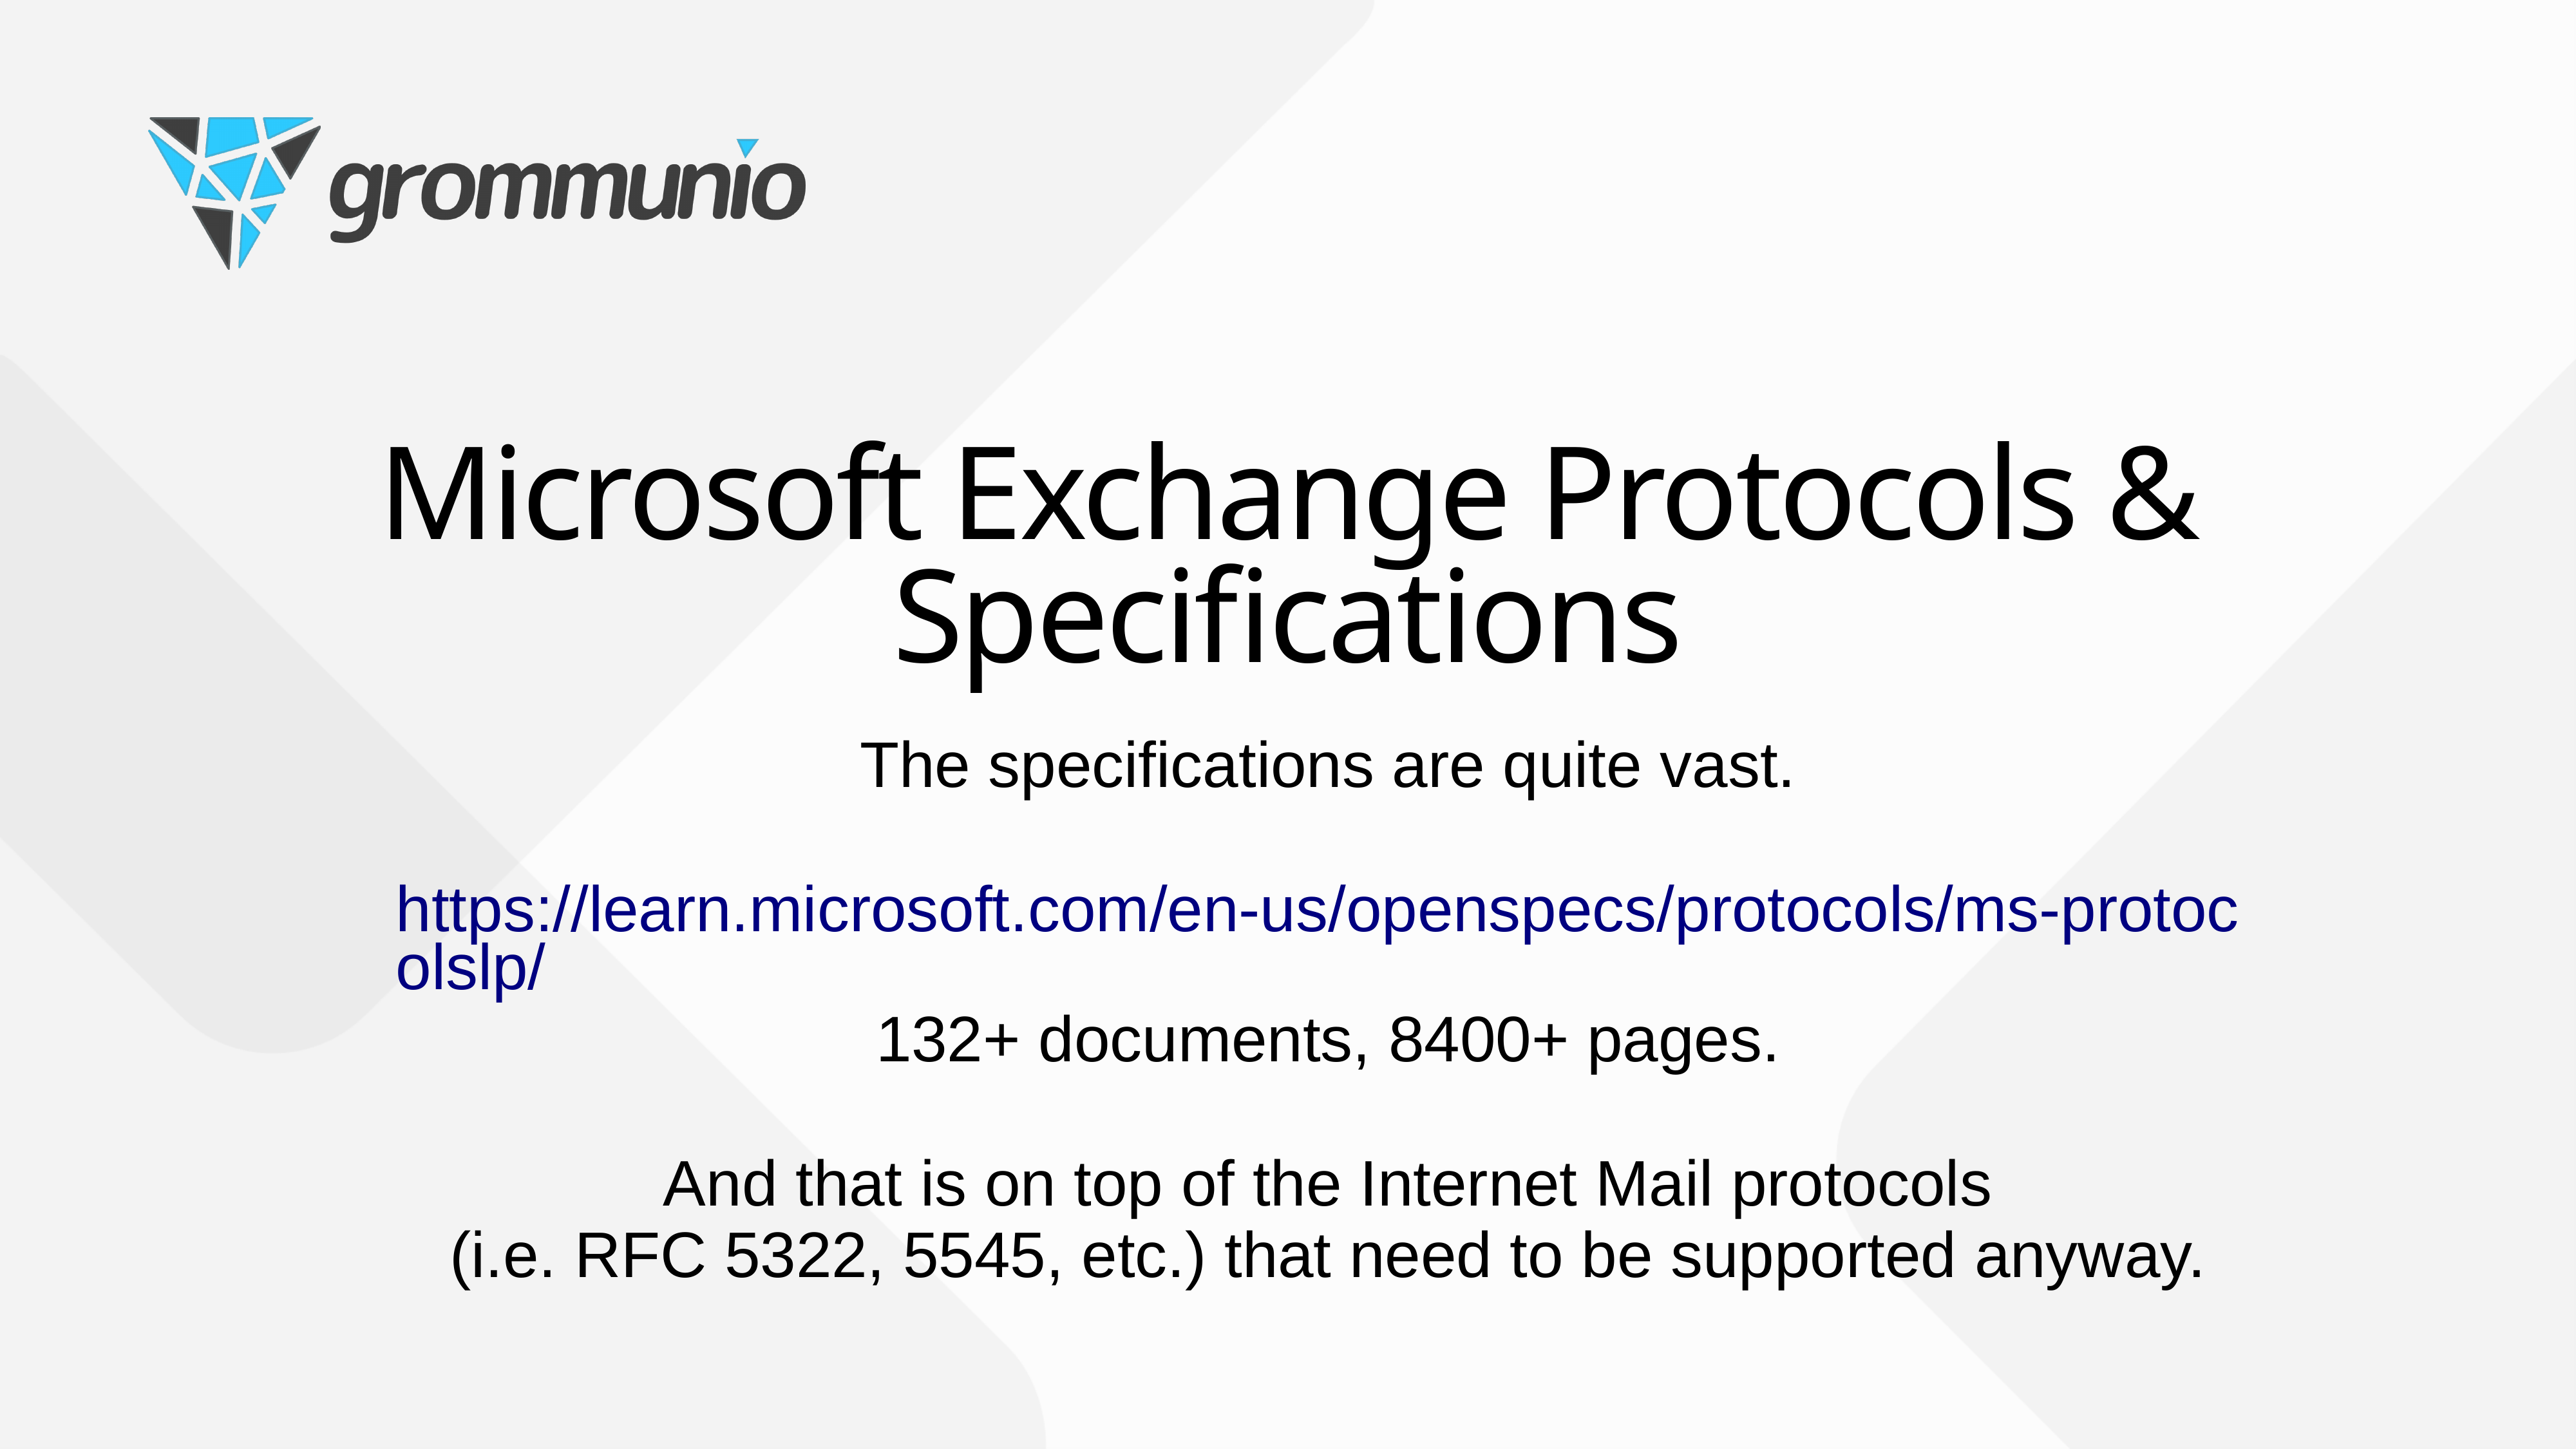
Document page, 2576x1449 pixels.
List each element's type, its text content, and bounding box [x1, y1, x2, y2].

picture [0, 0, 2576, 1449]
text_box The specifications are quite vast. https://learn.microsoft.com/en-us/openspecs/protocols/ms-protocolslp/ 132+ documents, 8400+ pages. And that is on top of the Internet Mail protocols (i.e. RFC 5322, 5545, etc.) that need to be supported anyway. [386, 724, 2271, 1329]
list Microsoft Exchange Protocols & Specifications [127, 359, 2449, 769]
